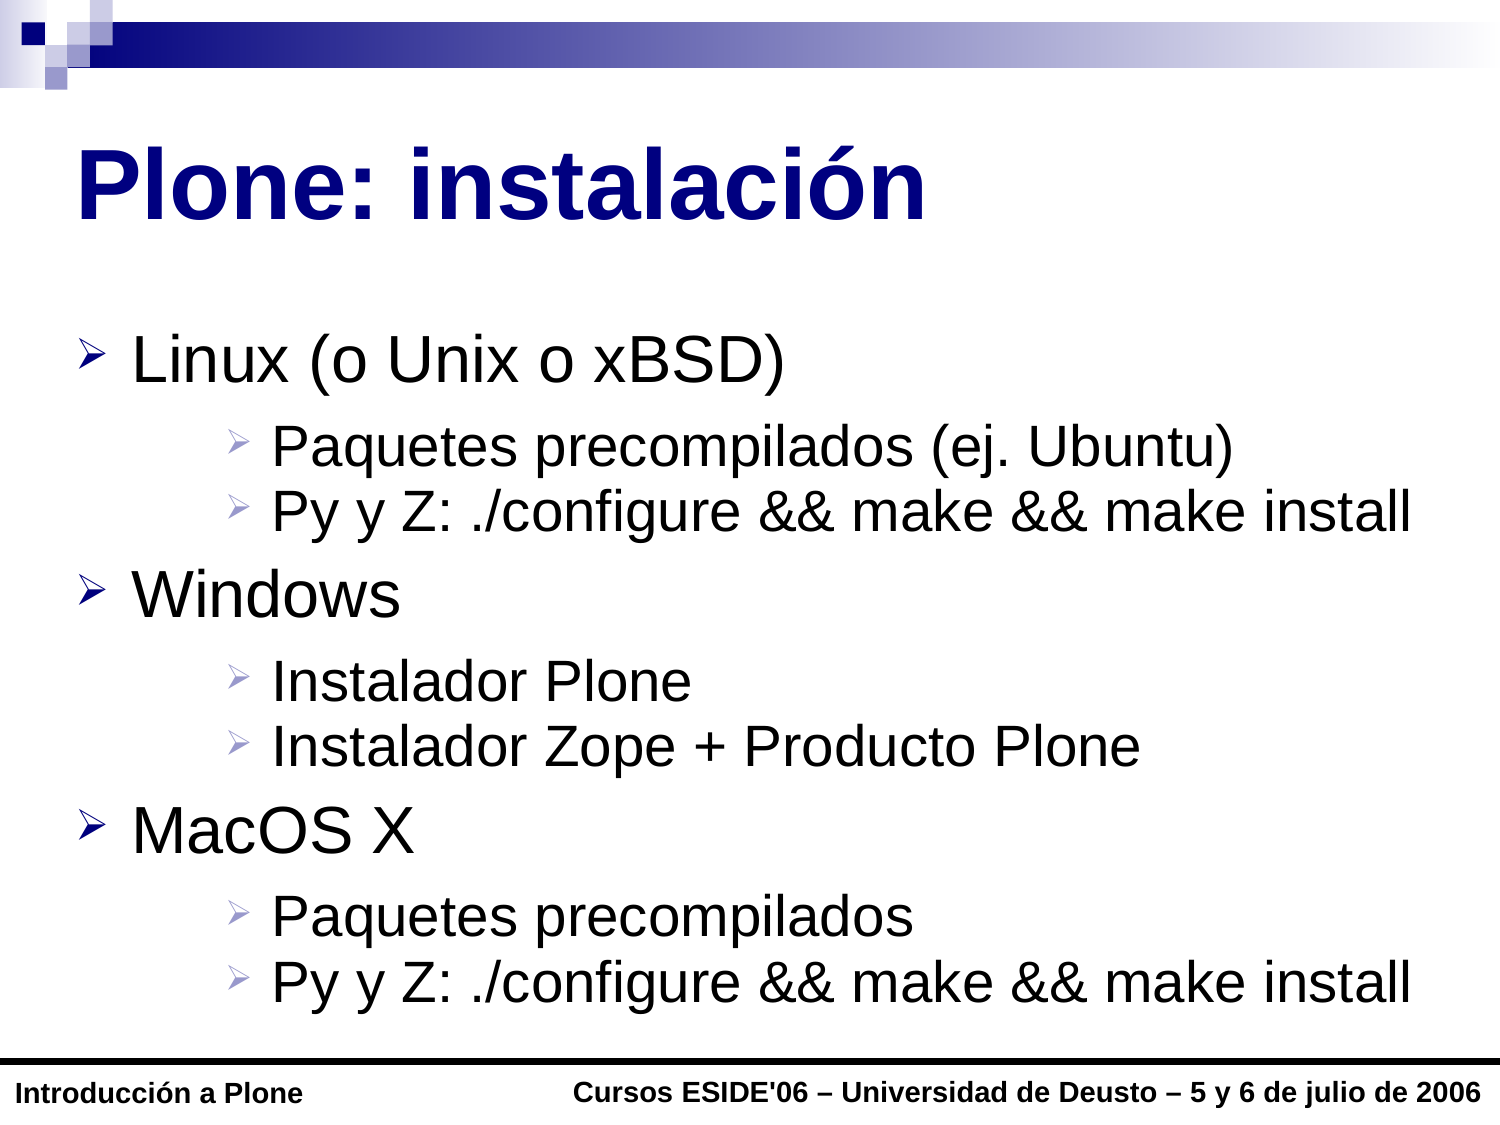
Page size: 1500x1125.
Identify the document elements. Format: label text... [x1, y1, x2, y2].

title Plone: instalación [75, 66, 1426, 309]
list Linux (o Unix o xBSD) Paquetes precompilados (ej. Ubuntu) Py y Z: ./configure && make && make install Windows Instalador Plone Instalador Zope + Producto Plone MacOS X Paquetes precompilados Py y Z: ./configure && make && make install [75, 324, 1426, 1086]
